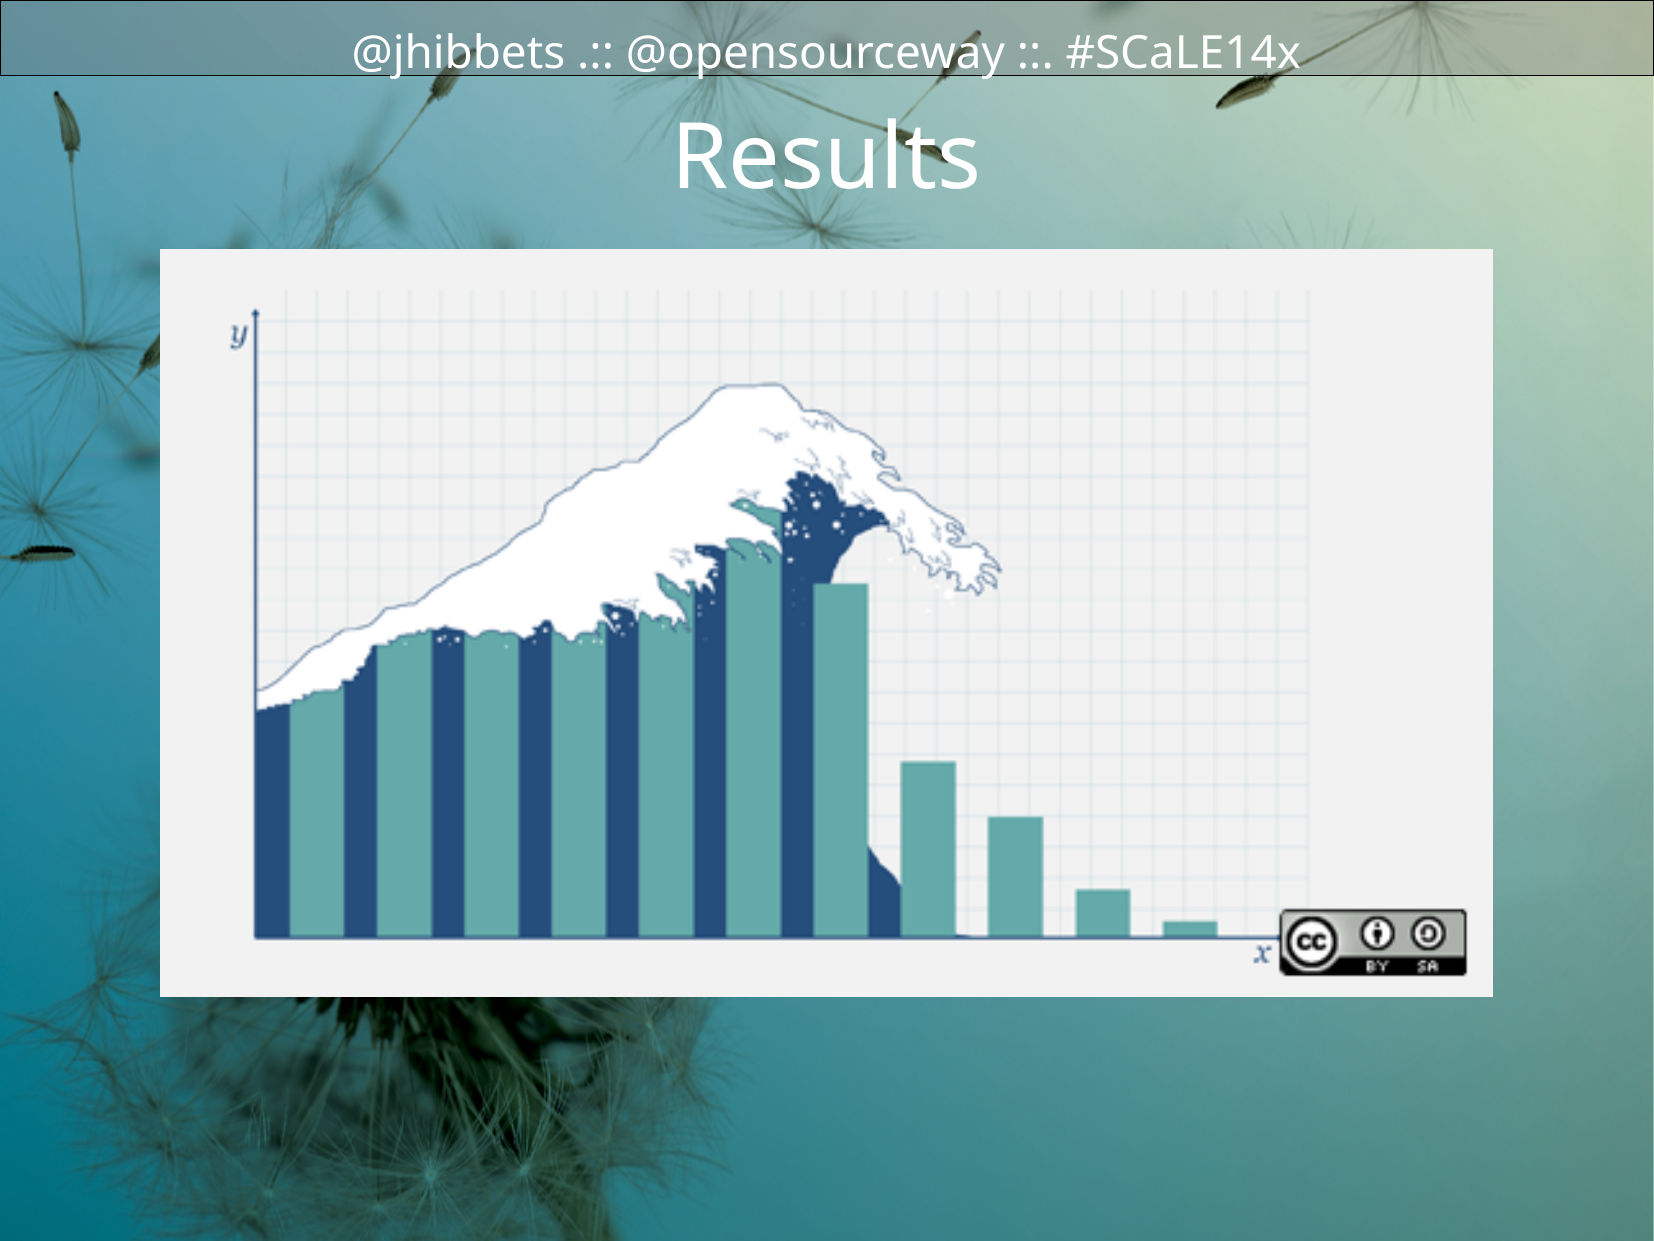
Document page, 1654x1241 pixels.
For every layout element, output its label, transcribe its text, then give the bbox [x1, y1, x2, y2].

title Results [82, 49, 1571, 257]
picture [0, 76, 1654, 1241]
